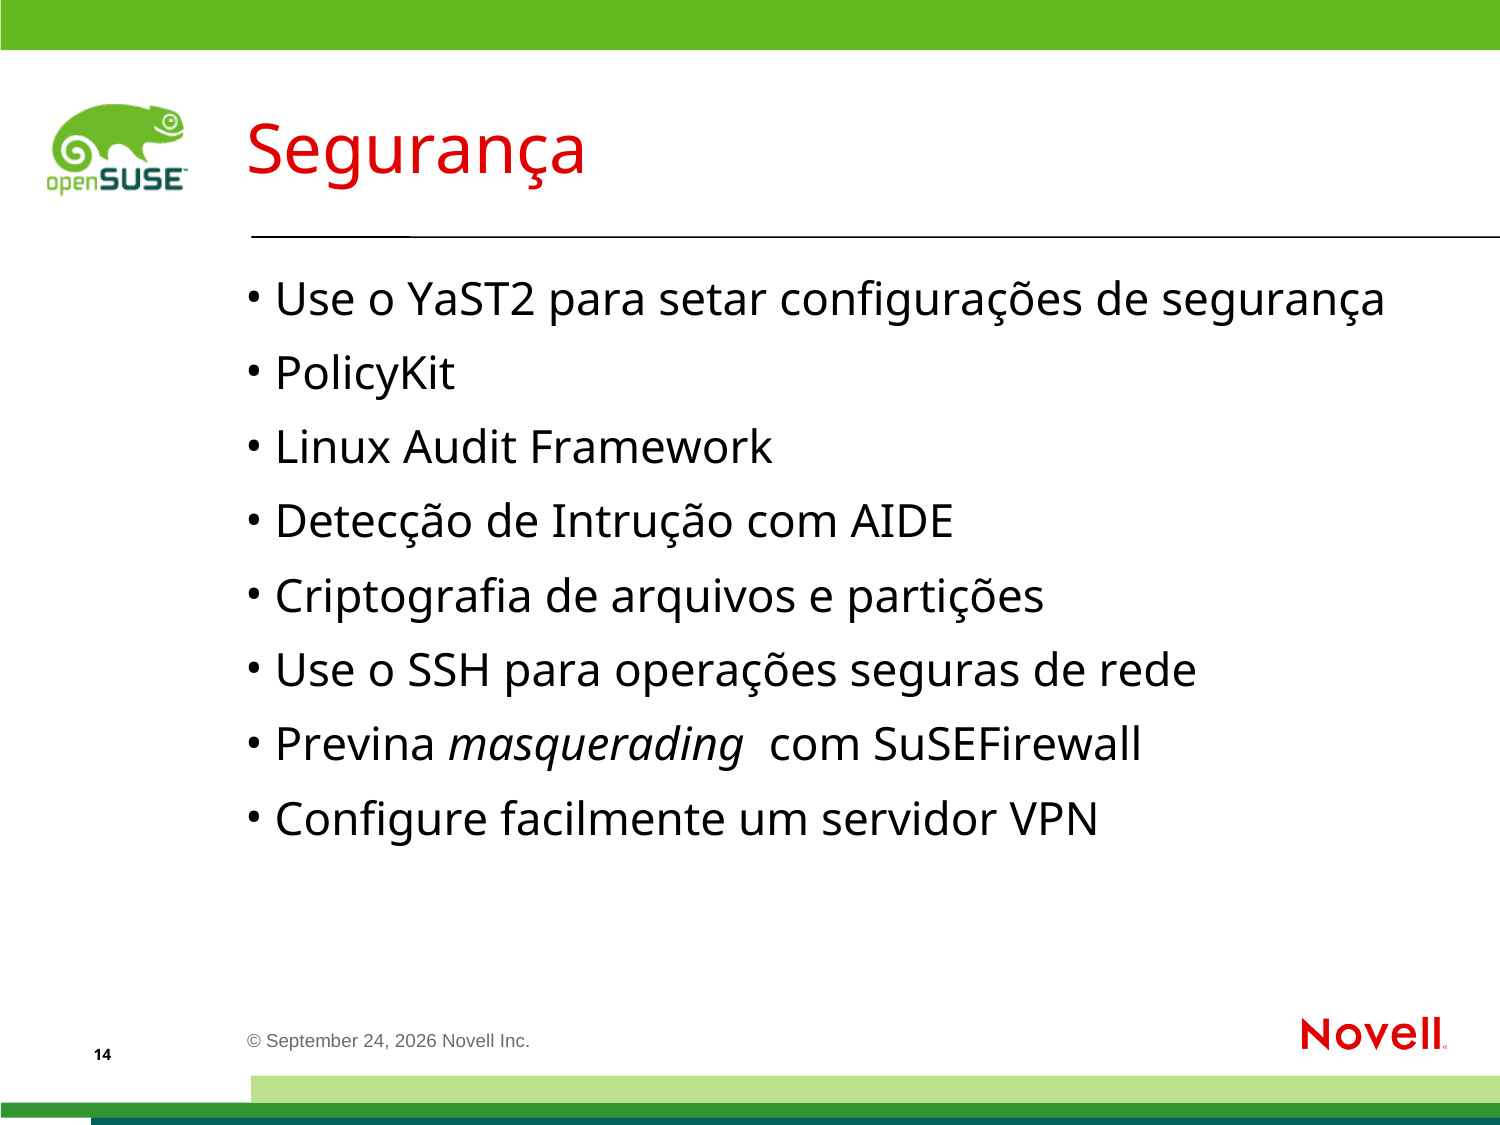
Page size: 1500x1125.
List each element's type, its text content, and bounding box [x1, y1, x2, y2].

picture [47, 104, 188, 197]
picture [1295, 1011, 1453, 1056]
list Use o YaST2 para setar configurações de segurança PolicyKit Linux Audit Framework Detecção de Intrução com AIDE Criptografia de arquivos e partições Use o SSH para operações seguras de rede Previna masquerading com SuSEFirewall Configure facilmente um servidor VPN [245, 267, 1458, 1010]
title Segurança [246, 68, 1409, 231]
